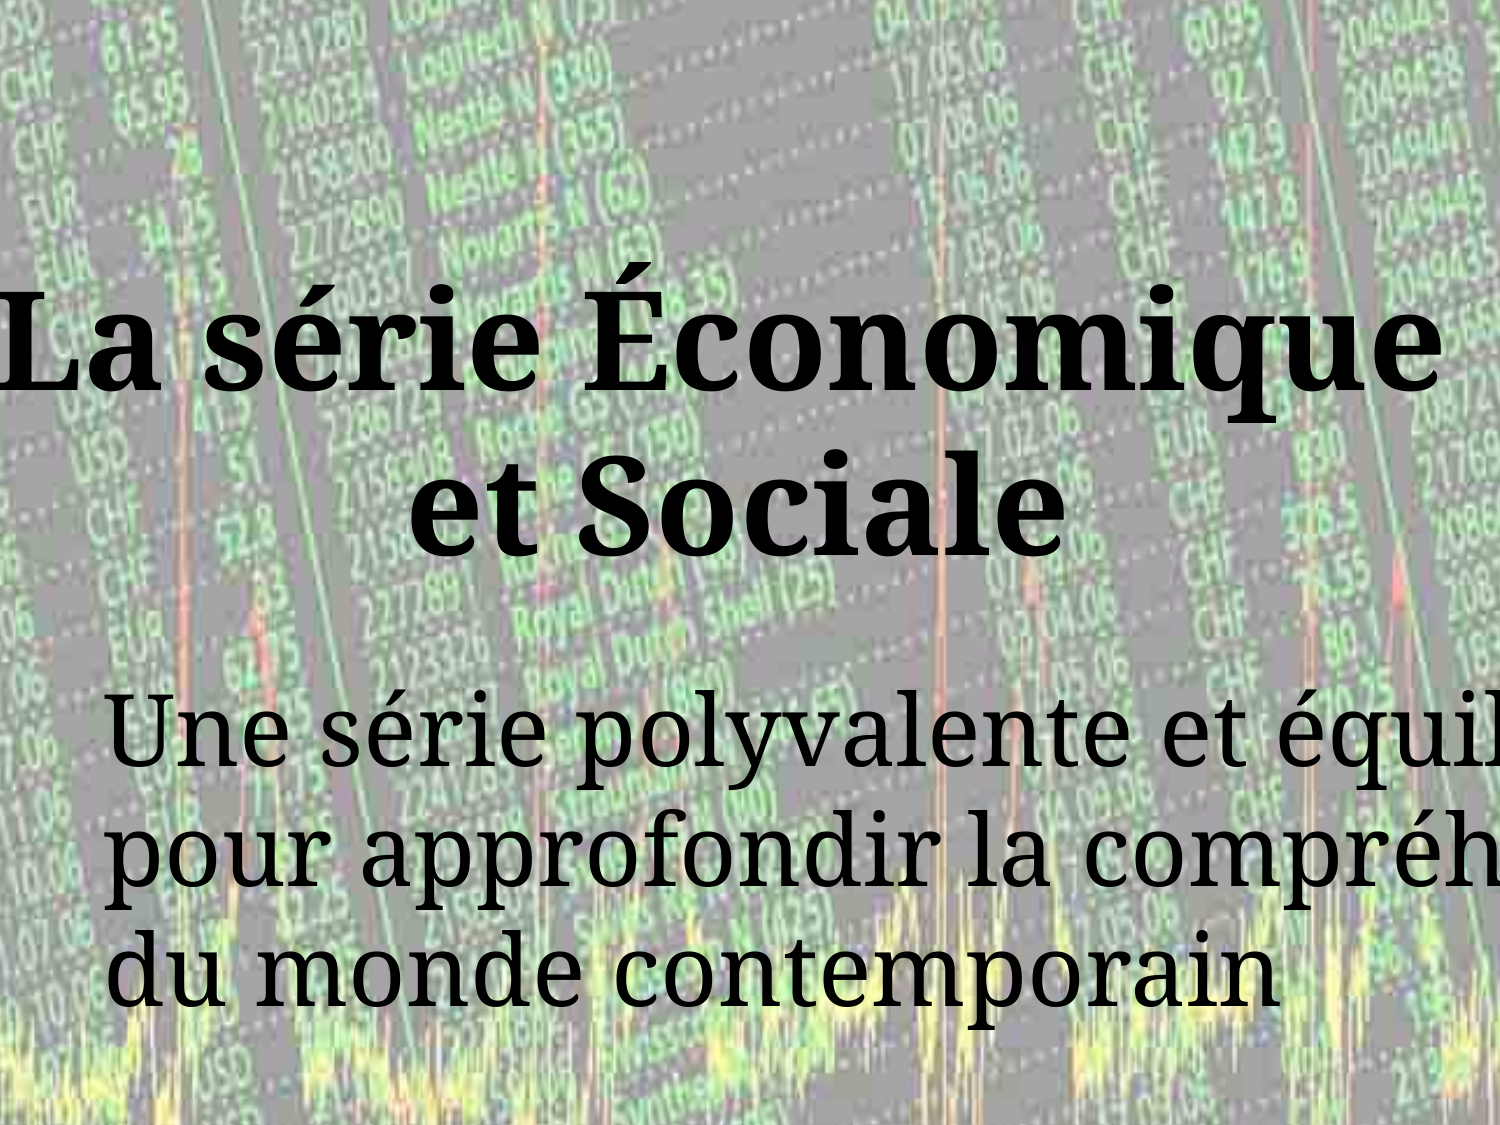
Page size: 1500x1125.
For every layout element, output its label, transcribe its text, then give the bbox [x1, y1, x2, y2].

text_box Une série polyvalente et équilibrée pour approfondir la compréhension du monde contemporain [88, 658, 1500, 1125]
picture [0, 299, 10, 383]
picture [0, 0, 1500, 1125]
text_box La série Économique et Sociale [82, 245, 1394, 591]
